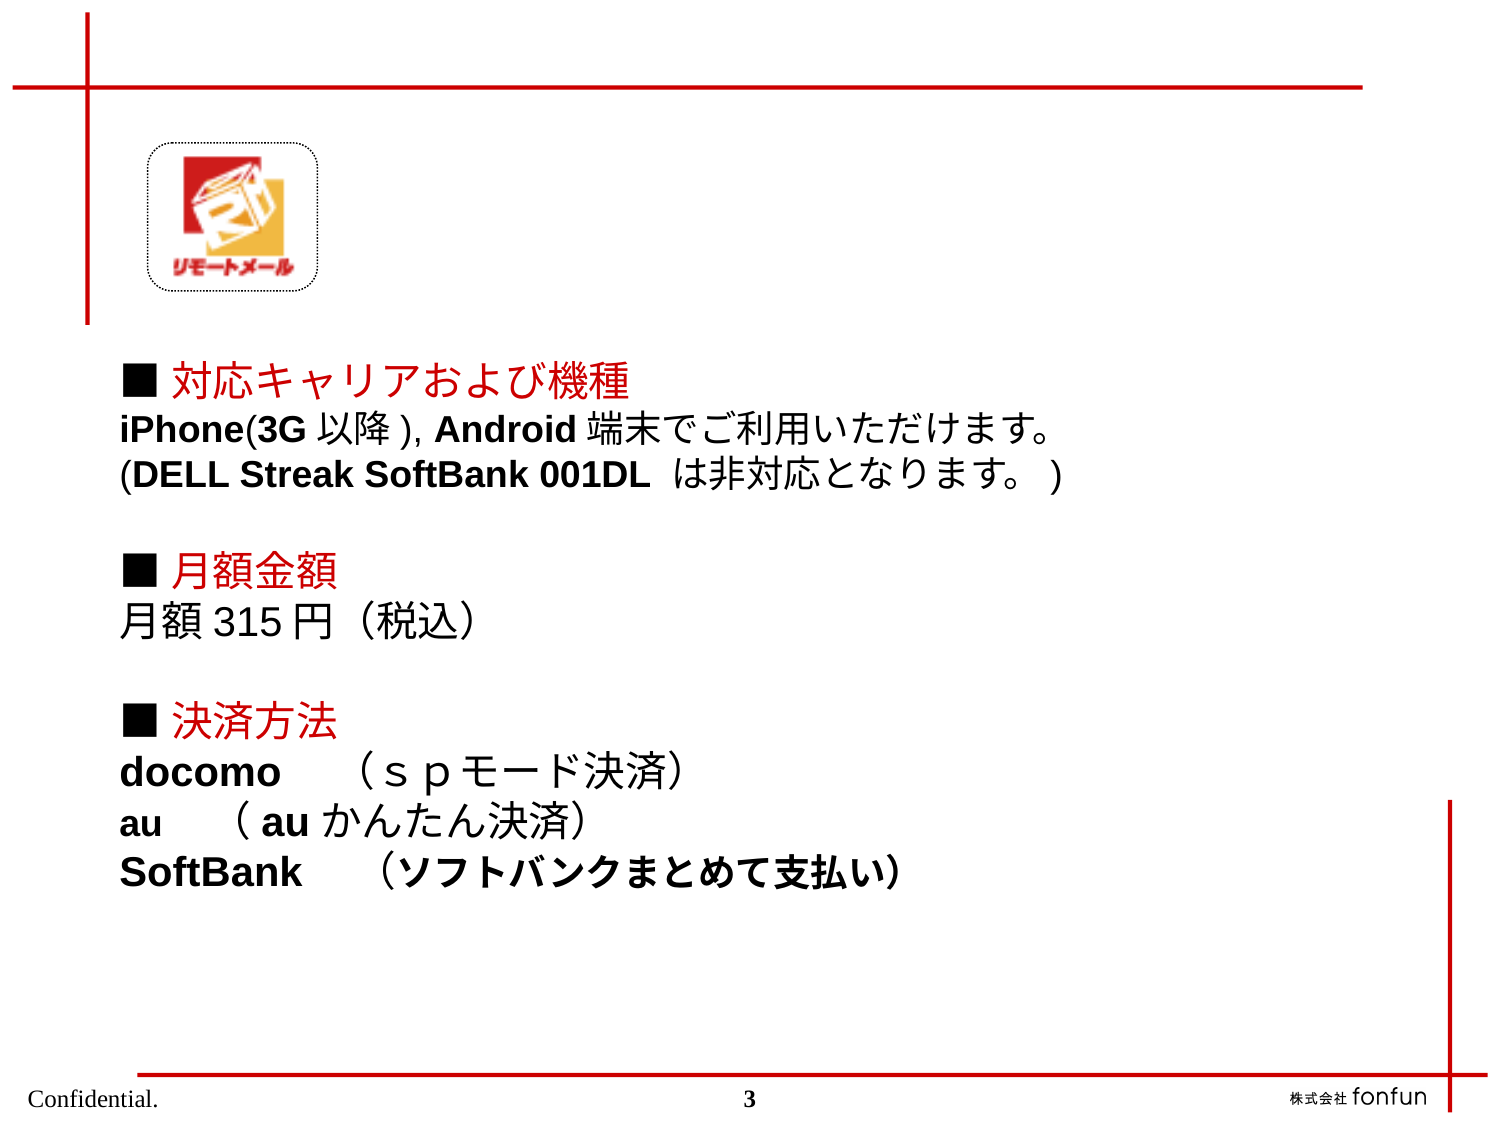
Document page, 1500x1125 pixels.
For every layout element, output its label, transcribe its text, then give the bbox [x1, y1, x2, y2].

picture [172, 155, 297, 279]
text_box ■対応キャリアおよび機種 iPhone(3G以降), Android端末でご利用いただけます。 (DELL Streak SoftBank 001DL は非対応となります。) ■月額金額 月額315円（税込） ■決済方法 docomo （ｓｐモード決済） au （auかんたん決済） SoftBank （ソフトバンクまとめて支払い） [104, 347, 1375, 948]
